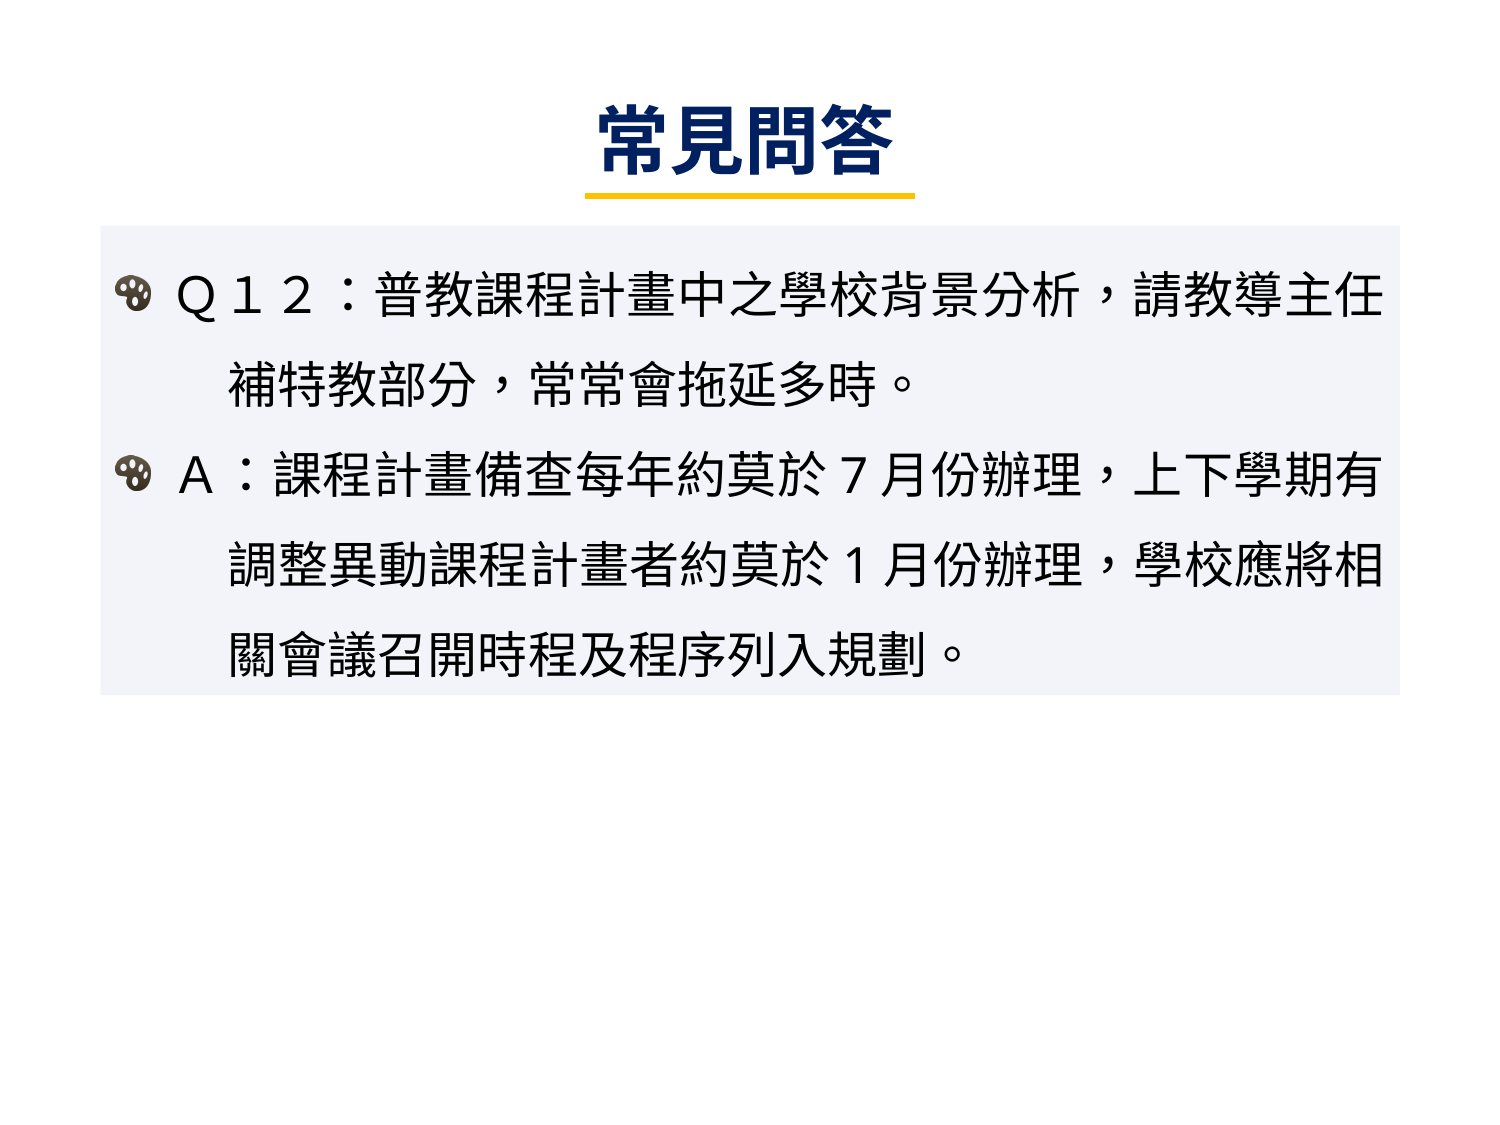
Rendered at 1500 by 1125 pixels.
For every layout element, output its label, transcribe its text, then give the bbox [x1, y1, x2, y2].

title 常見問答 [41, 45, 1447, 233]
text_box Ｑ１２：普教課程計畫中之學校背景分析，請教導主任補特教部分，常常會拖延多時。 Ａ：課程計畫備查每年約莫於7月份辦理，上下學期有調整異動課程計畫者約莫於1月份辦理，學校應將相關會議召開時程及程序列入規劃。 [100, 225, 1400, 696]
